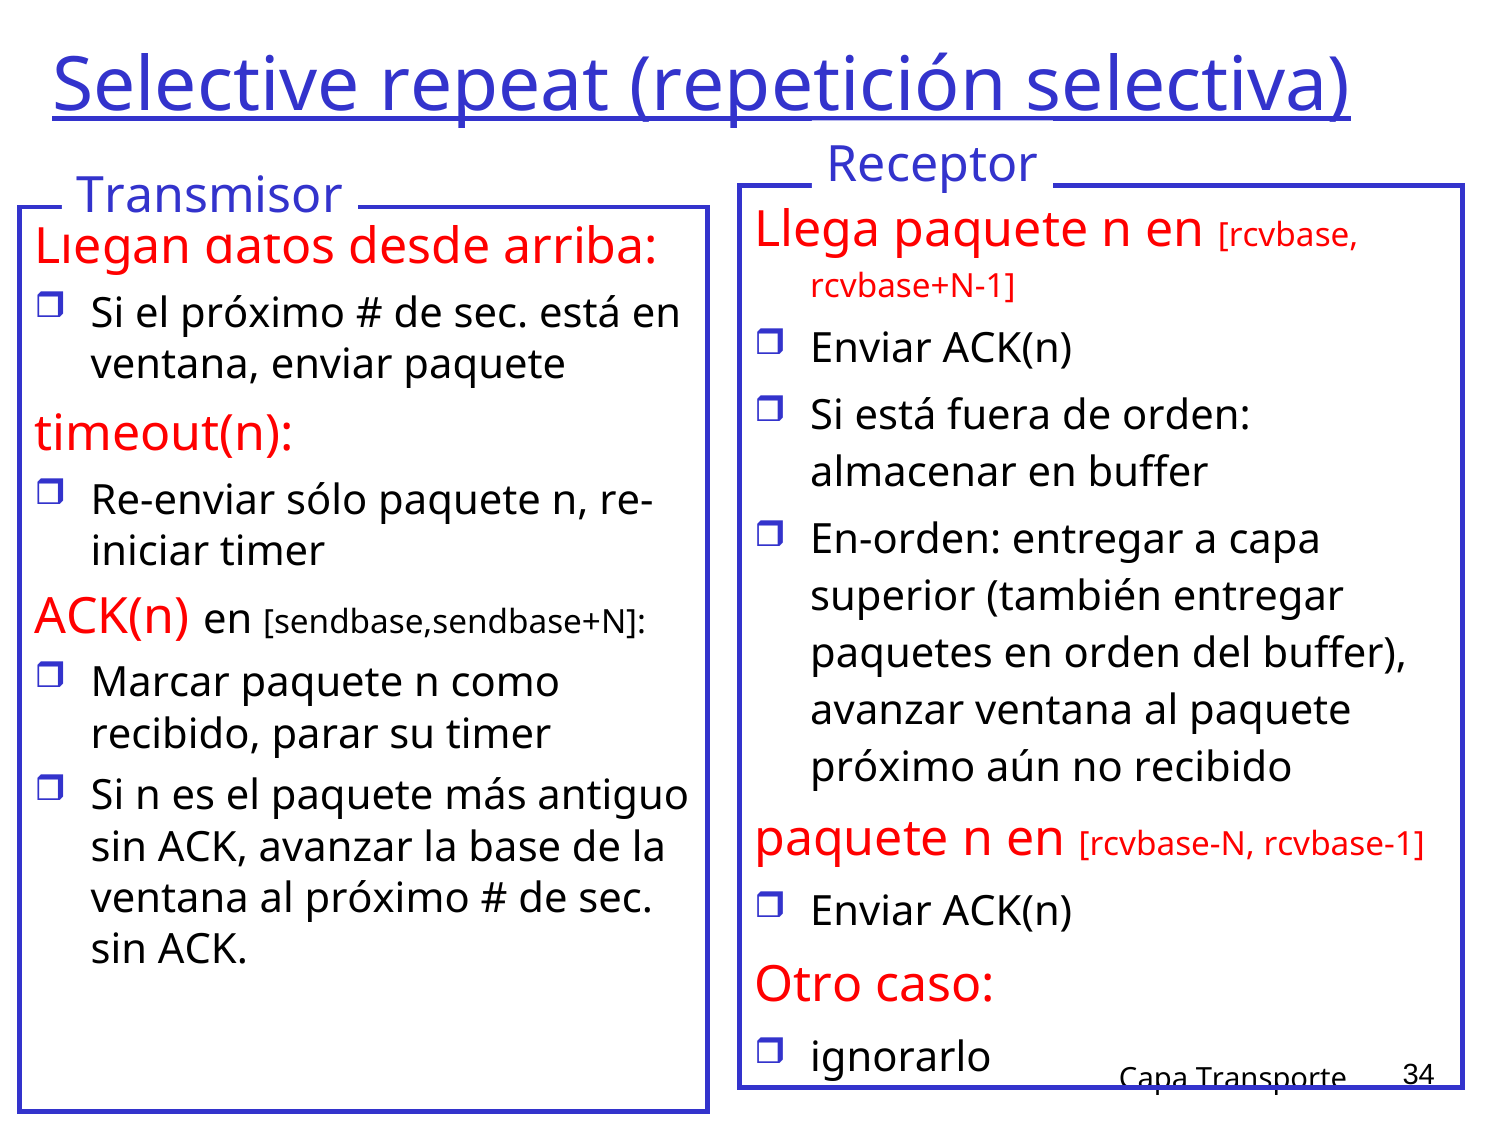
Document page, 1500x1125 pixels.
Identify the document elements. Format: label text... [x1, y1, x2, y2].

list Llegan datos desde arriba: Si el próximo # de sec. está en ventana, enviar paquete timeout(n): Re-enviar sólo paquete n, re-iniciar timer ACK(n) en [sendbase,sendbase+N]: Marcar paquete n como recibido, parar su timer Si n es el paquete más antiguo sin ACK, avanzar la base de la ventana al próximo # de sec. sin ACK. [19, 206, 708, 1112]
text_box Llega paquete n en [rcvbase, rcvbase+N-1] Enviar ACK(n)‏ Si está fuera de orden: almacenar en buffer En-orden: entregar a capa superior (también entregar paquetes en orden del buffer), avanzar ventana al paquete próximo aún no recibido paquete n en [rcvbase-N, rcvbase-1] Enviar ACK(n)‏ Otro caso: ignorarlo [739, 185, 1463, 1088]
text_box Receptor [811, 120, 1053, 205]
title Selective repeat (repetición selectiva)‏ [37, 11, 1500, 150]
text_box Transmisor [61, 150, 358, 235]
